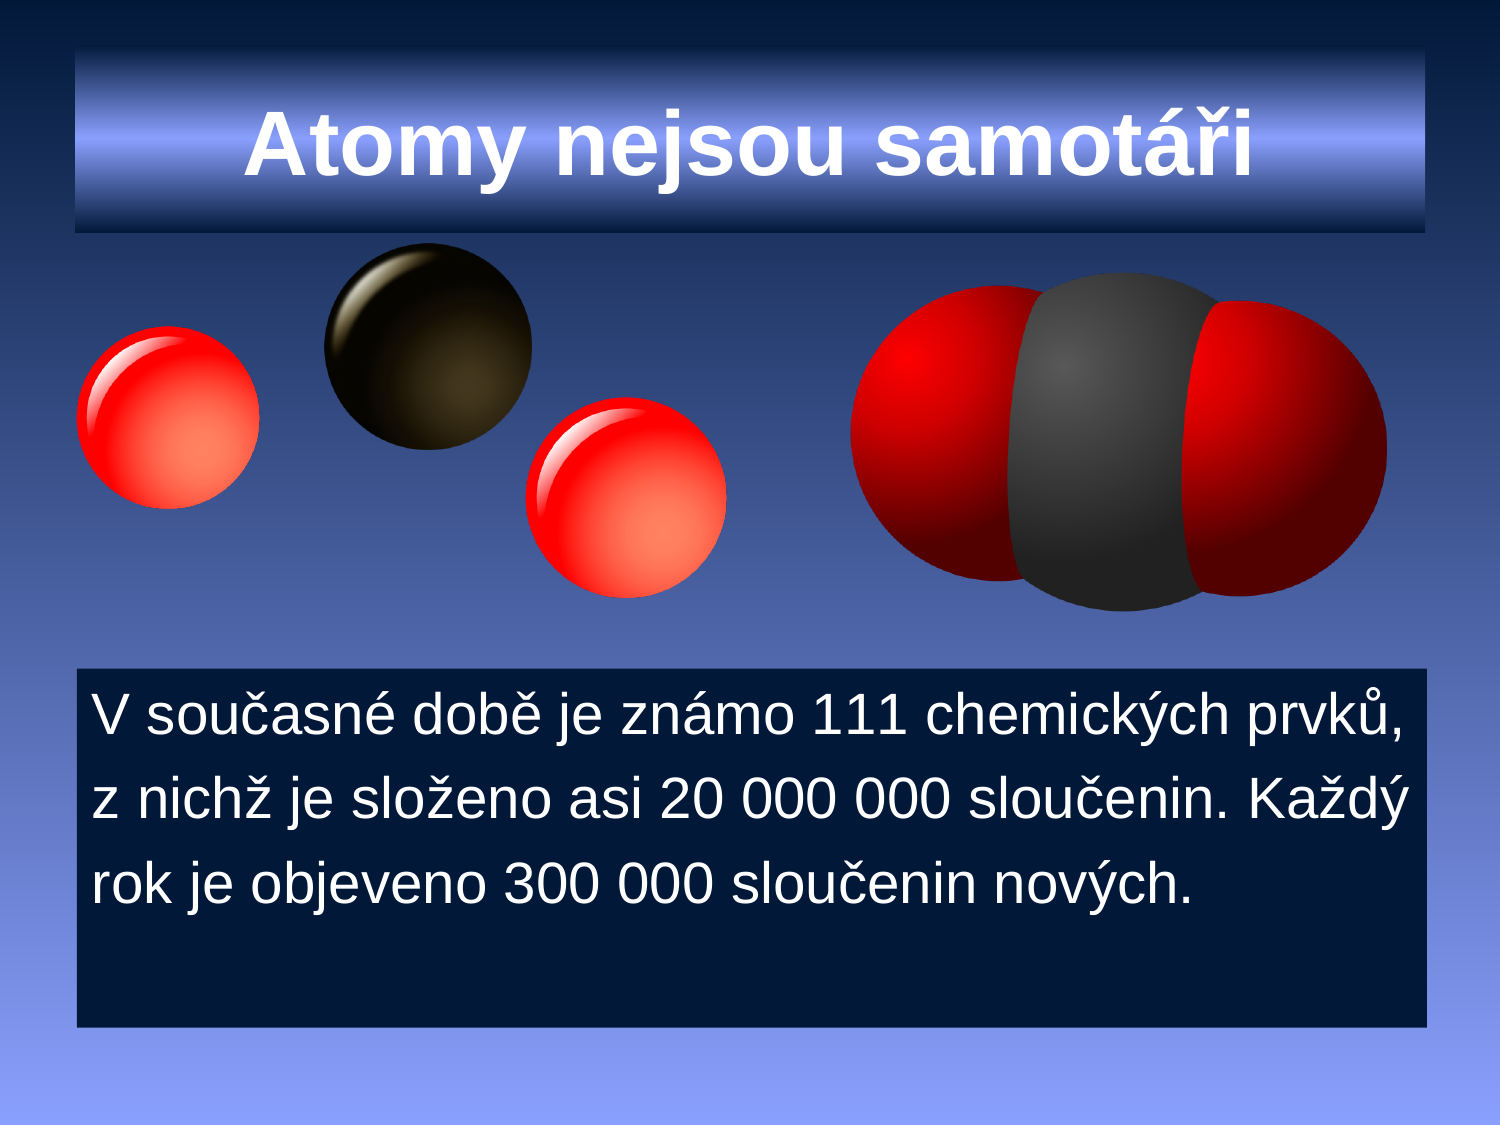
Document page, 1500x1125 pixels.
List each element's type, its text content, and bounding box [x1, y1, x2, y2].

picture [324, 243, 532, 451]
title Atomy nejsou samotáři [75, 45, 1426, 233]
text_box [525, 397, 727, 598]
text_box [76, 326, 260, 509]
list V současné době je známo 111 chemických prvků, z nichž je složeno asi 20 000 000 sloučenin. Každý rok je objeveno 300 000 sloučenin nových. [76, 668, 1427, 1028]
picture [820, 243, 1423, 639]
